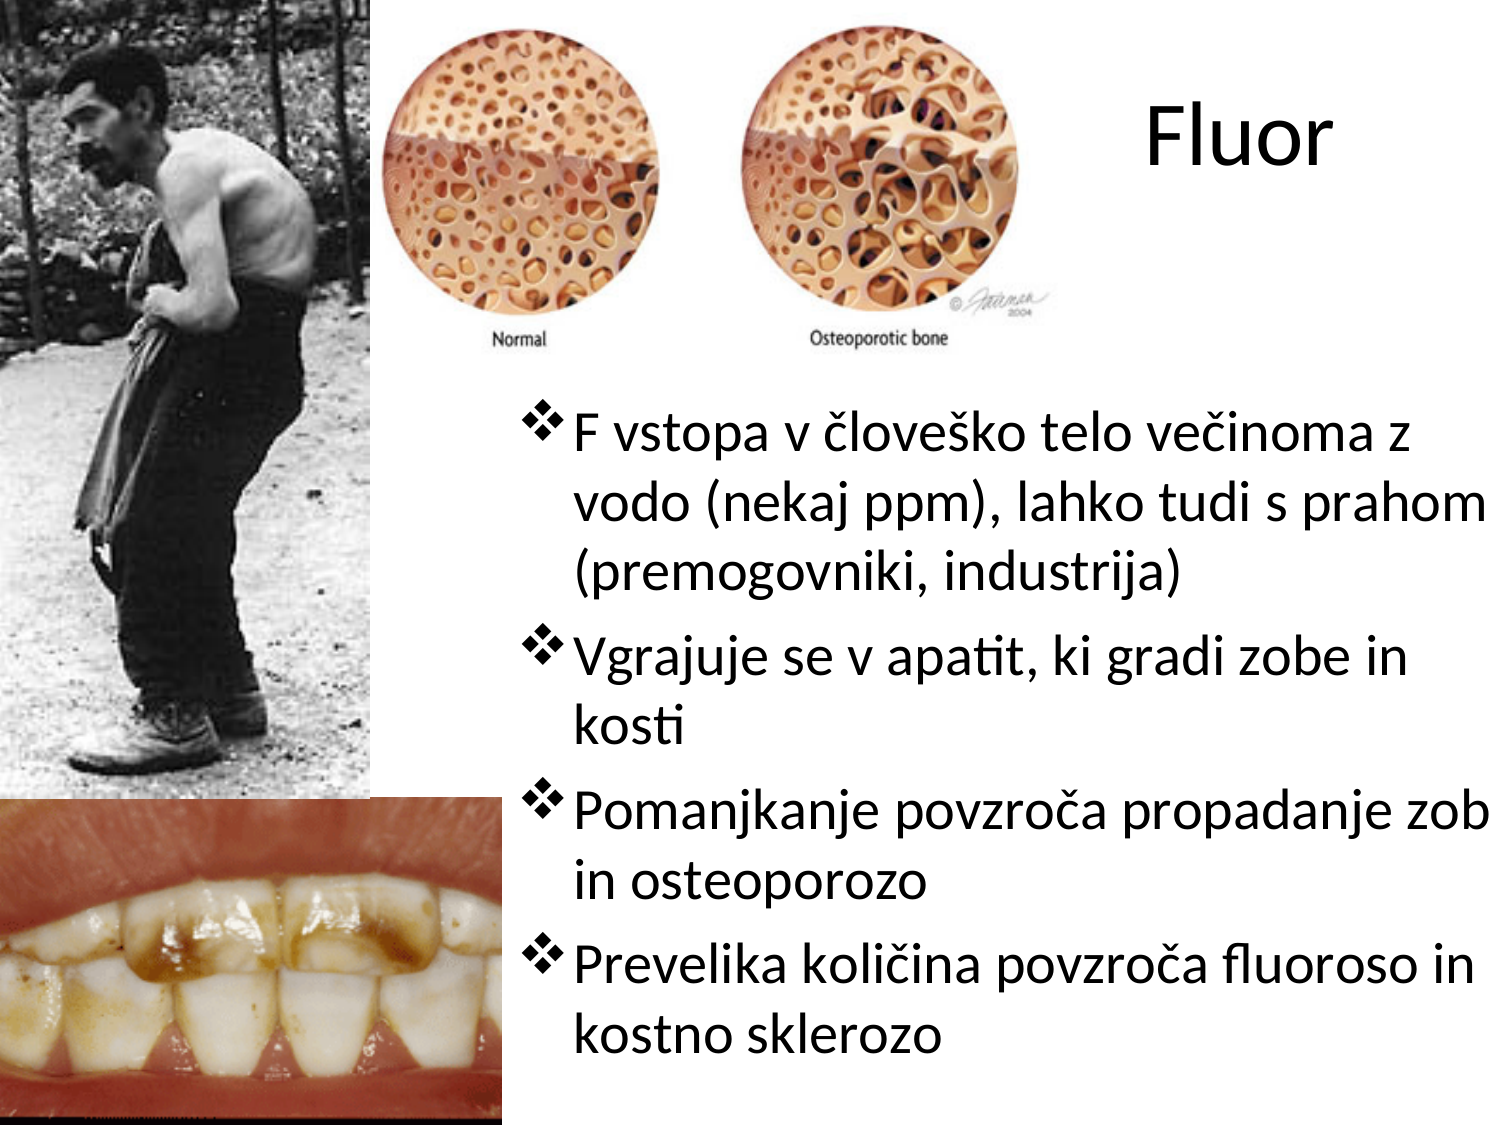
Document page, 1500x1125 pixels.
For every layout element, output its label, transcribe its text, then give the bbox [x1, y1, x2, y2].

picture [372, 0, 1058, 365]
picture [0, 0, 502, 1125]
title Fluor [1058, 54, 1500, 204]
list F vstopa v človeško telo večinoma z vodo (nekaj ppm), lahko tudi s prahom (premogovniki, industrija) Vgrajuje se v apatit, ki gradi zobe in kosti Pomanjkanje povzroča propadanje zob in osteoporozo Prevelika količina povzroča fluoroso in kostno sklerozo [501, 385, 1500, 1125]
